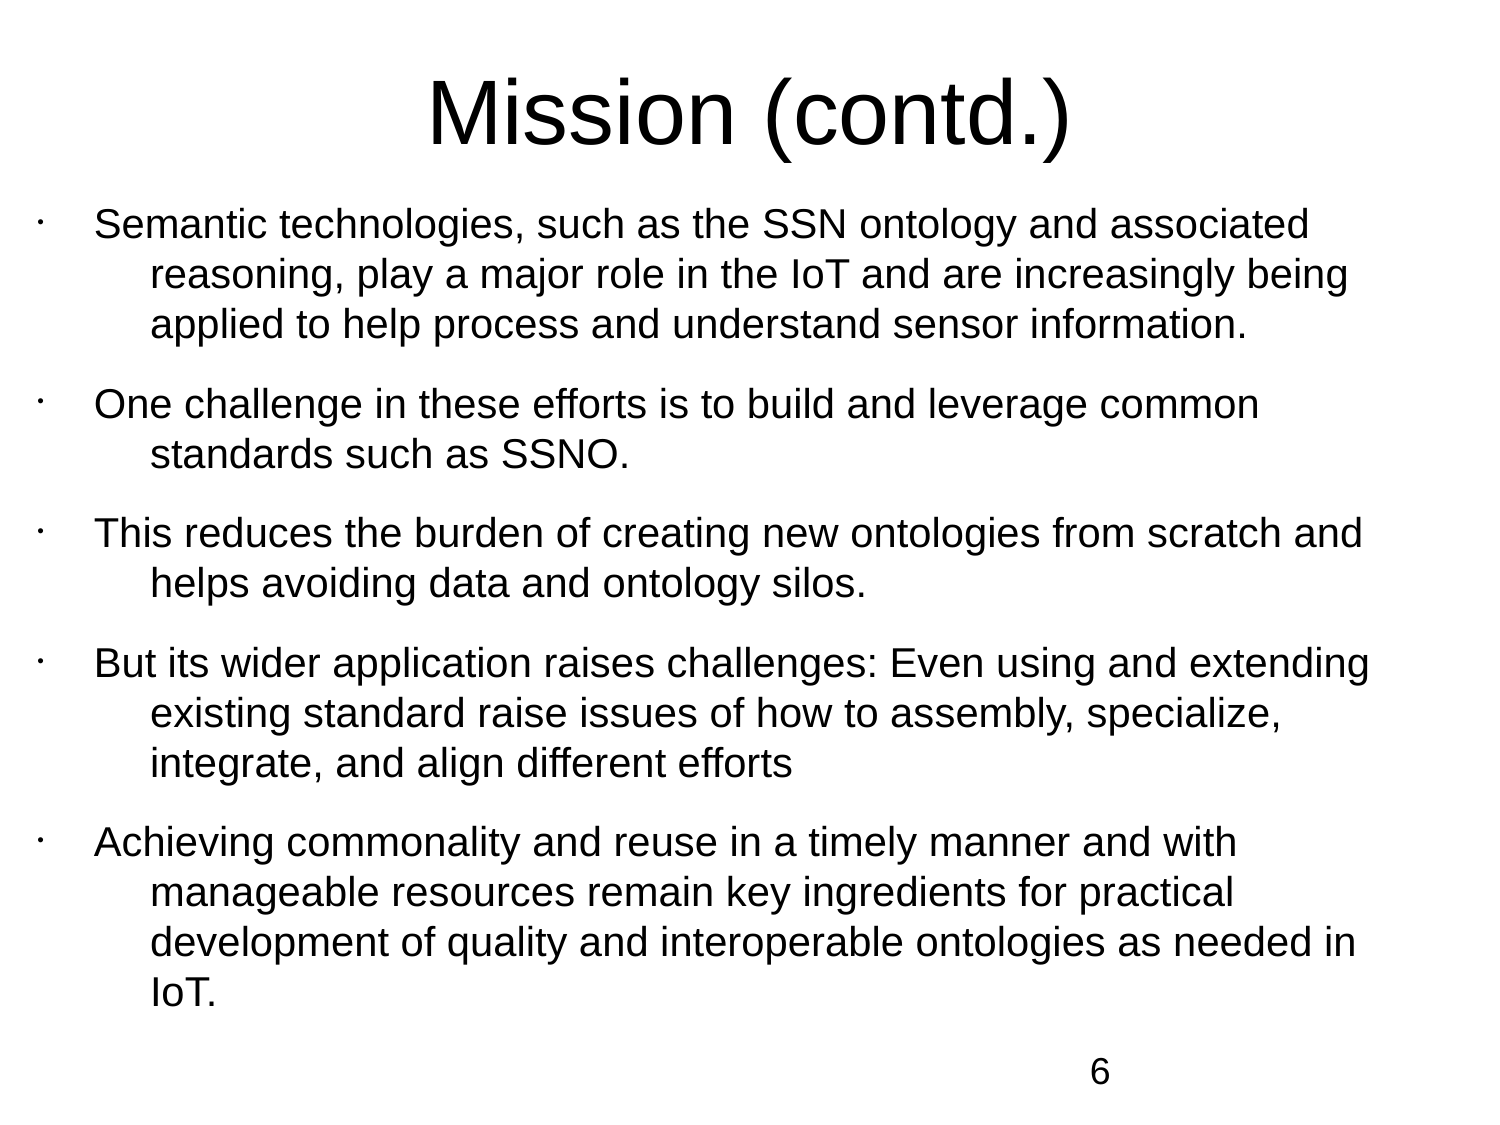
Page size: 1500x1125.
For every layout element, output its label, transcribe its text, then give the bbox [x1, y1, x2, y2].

list Semantic technologies, such as the SSN ontology and associated reasoning, play a major role in the IoT and are increasingly being applied to help process and understand sensor information. One challenge in these efforts is to build and leverage common standards such as SSNO. This reduces the burden of creating new ontologies from scratch and helps avoiding data and ontology silos. But its wider application raises challenges: Even using and extending existing standard raise issues of how to assembly, specialize, integrate, and align different efforts Achieving commonality and reuse in a timely manner and with manageable resources remain key ingredients for practical development of quality and interoperable ontologies as needed in IoT. [22, 189, 1425, 1005]
title Mission (contd.) [75, 45, 1425, 189]
text_box <number> [1074, 1042, 1425, 1103]
